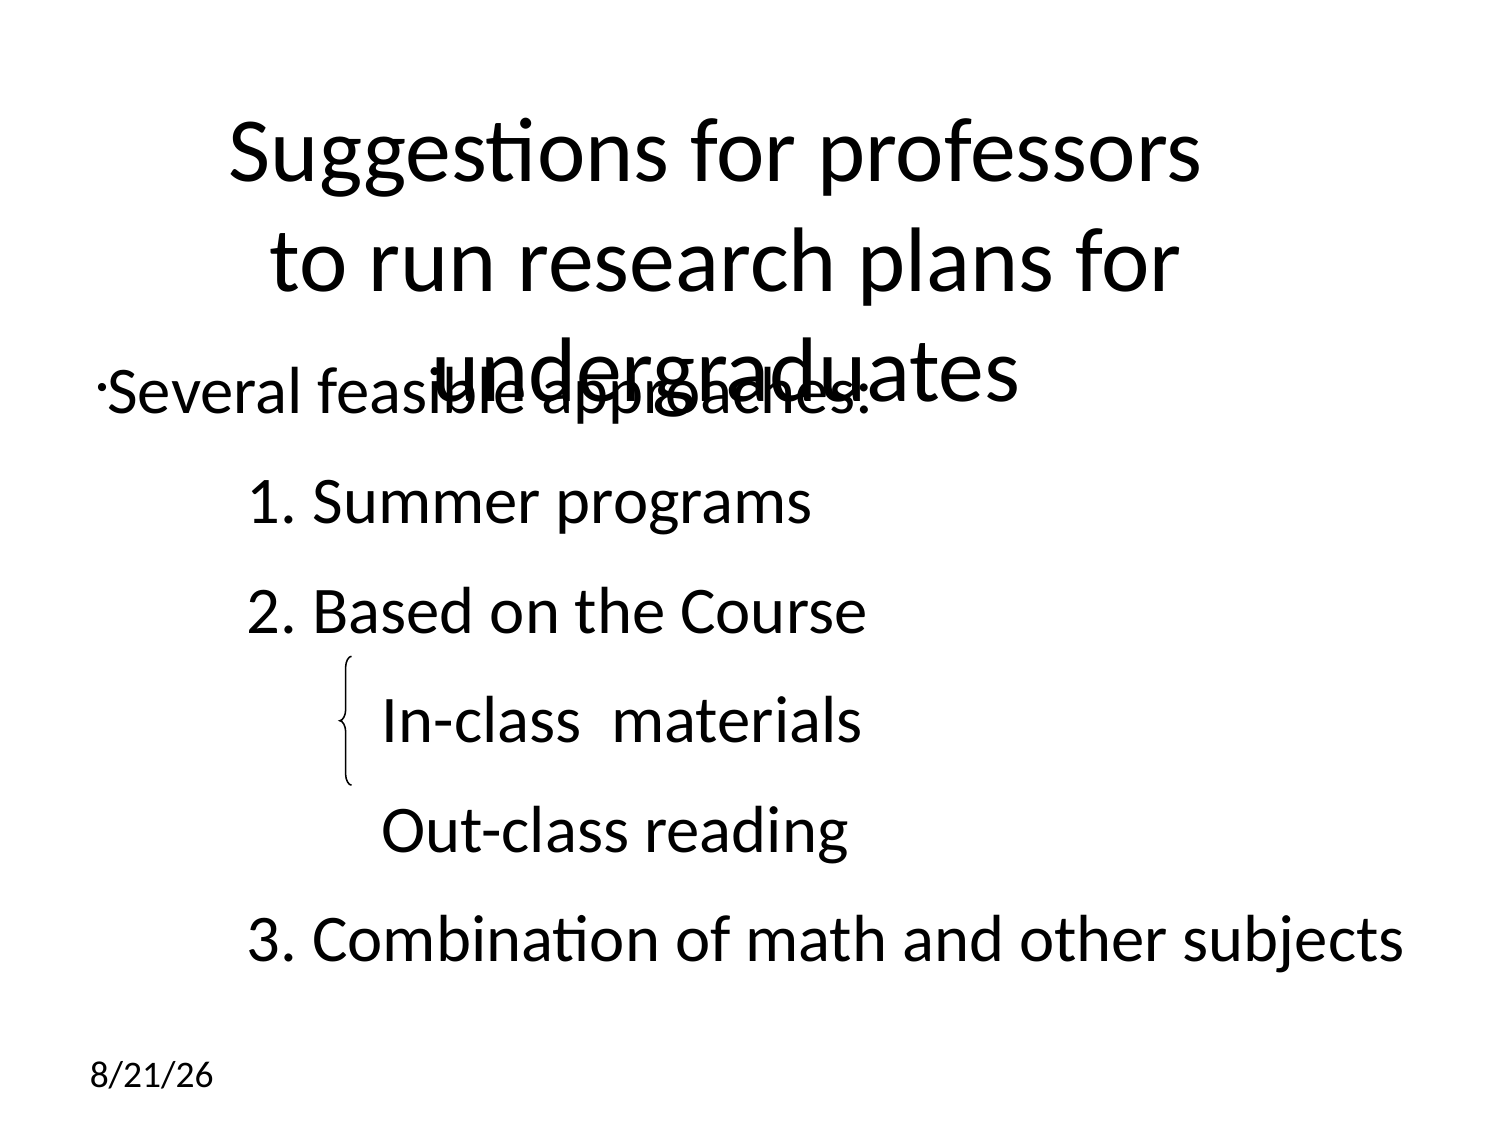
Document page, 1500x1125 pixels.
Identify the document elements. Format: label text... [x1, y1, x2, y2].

list Several feasible approaches: 1. Summer programs 2. Based on the Course In-class materials Out-class reading 3. Combination of math and other subjects [82, 339, 1432, 1083]
text_box 11/12/2025 [75, 1042, 425, 1103]
title Suggestions for professors to run research plans for undergraduates [0, 82, 1500, 270]
